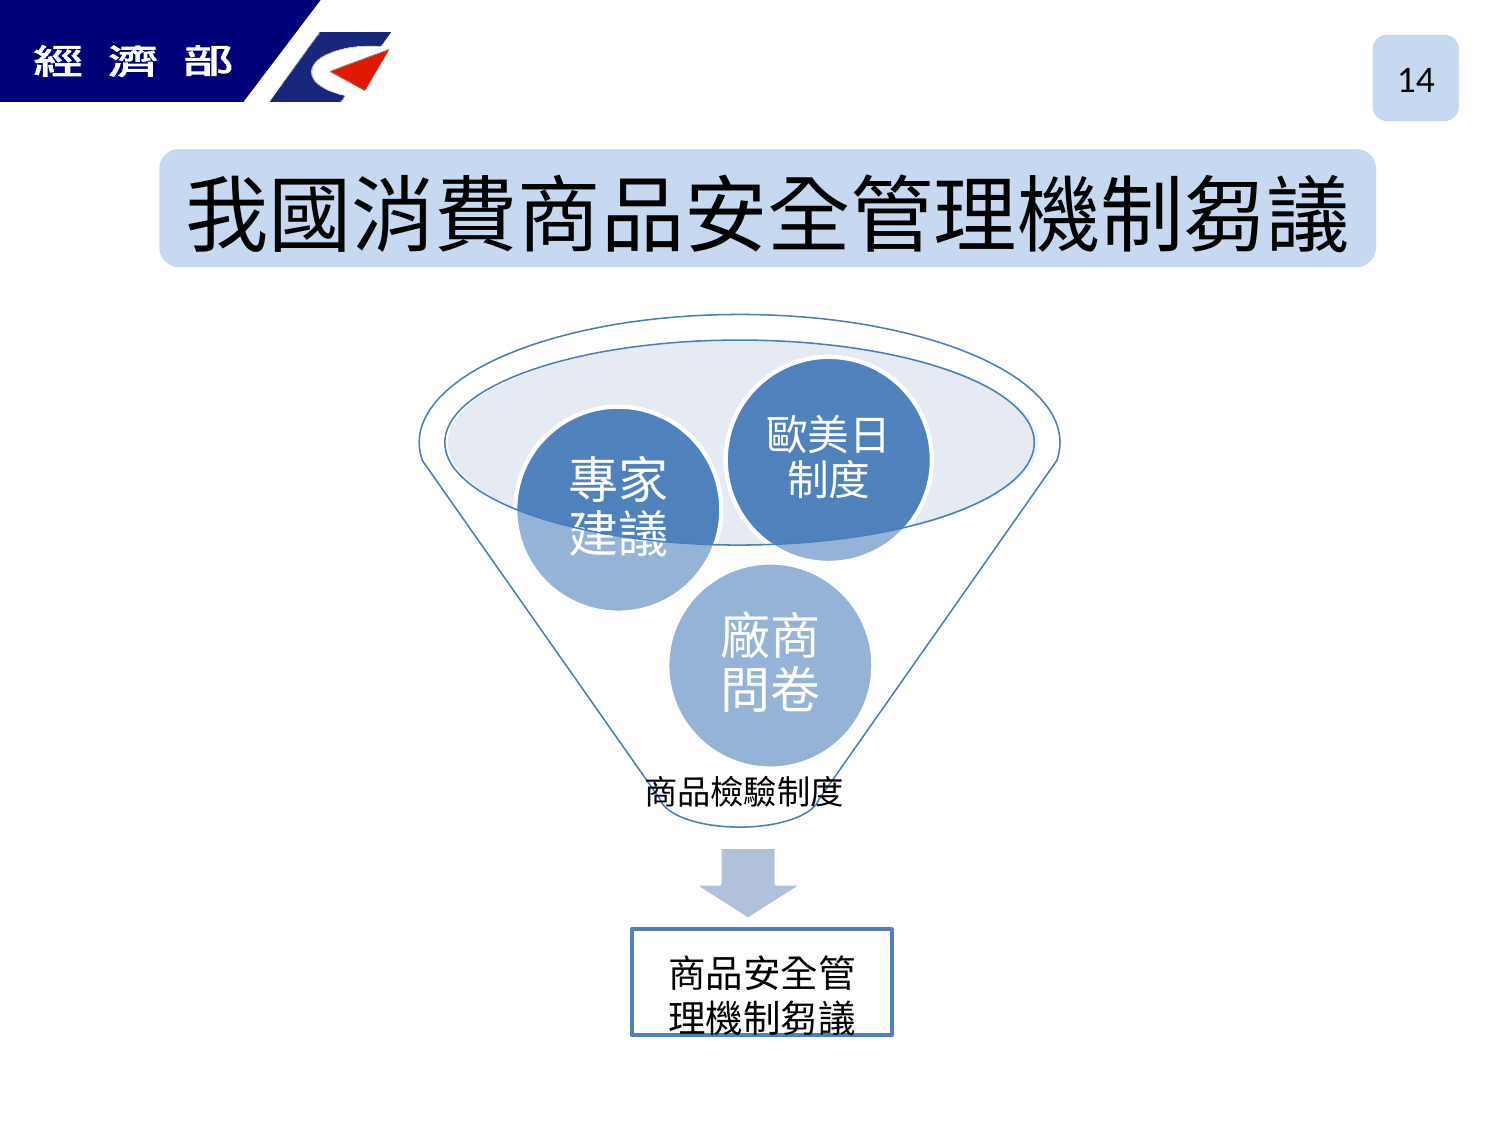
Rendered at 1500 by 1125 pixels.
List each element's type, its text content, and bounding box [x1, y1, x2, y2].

text_box 專家建議 [515, 406, 722, 544]
text_box [0, 0, 321, 102]
text_box [419, 314, 1061, 763]
text_box [686, 819, 793, 828]
text_box 商品安全管理機制芻議 [631, 929, 892, 1036]
text_box 商品檢驗制度 [608, 763, 880, 819]
text_box 歐美日制度 [725, 356, 932, 544]
picture [269, 32, 391, 102]
text_box [690, 846, 806, 921]
text_box 14 [1372, 34, 1459, 122]
text_box 我國消費商品安全管理機制芻議 [159, 149, 1377, 268]
